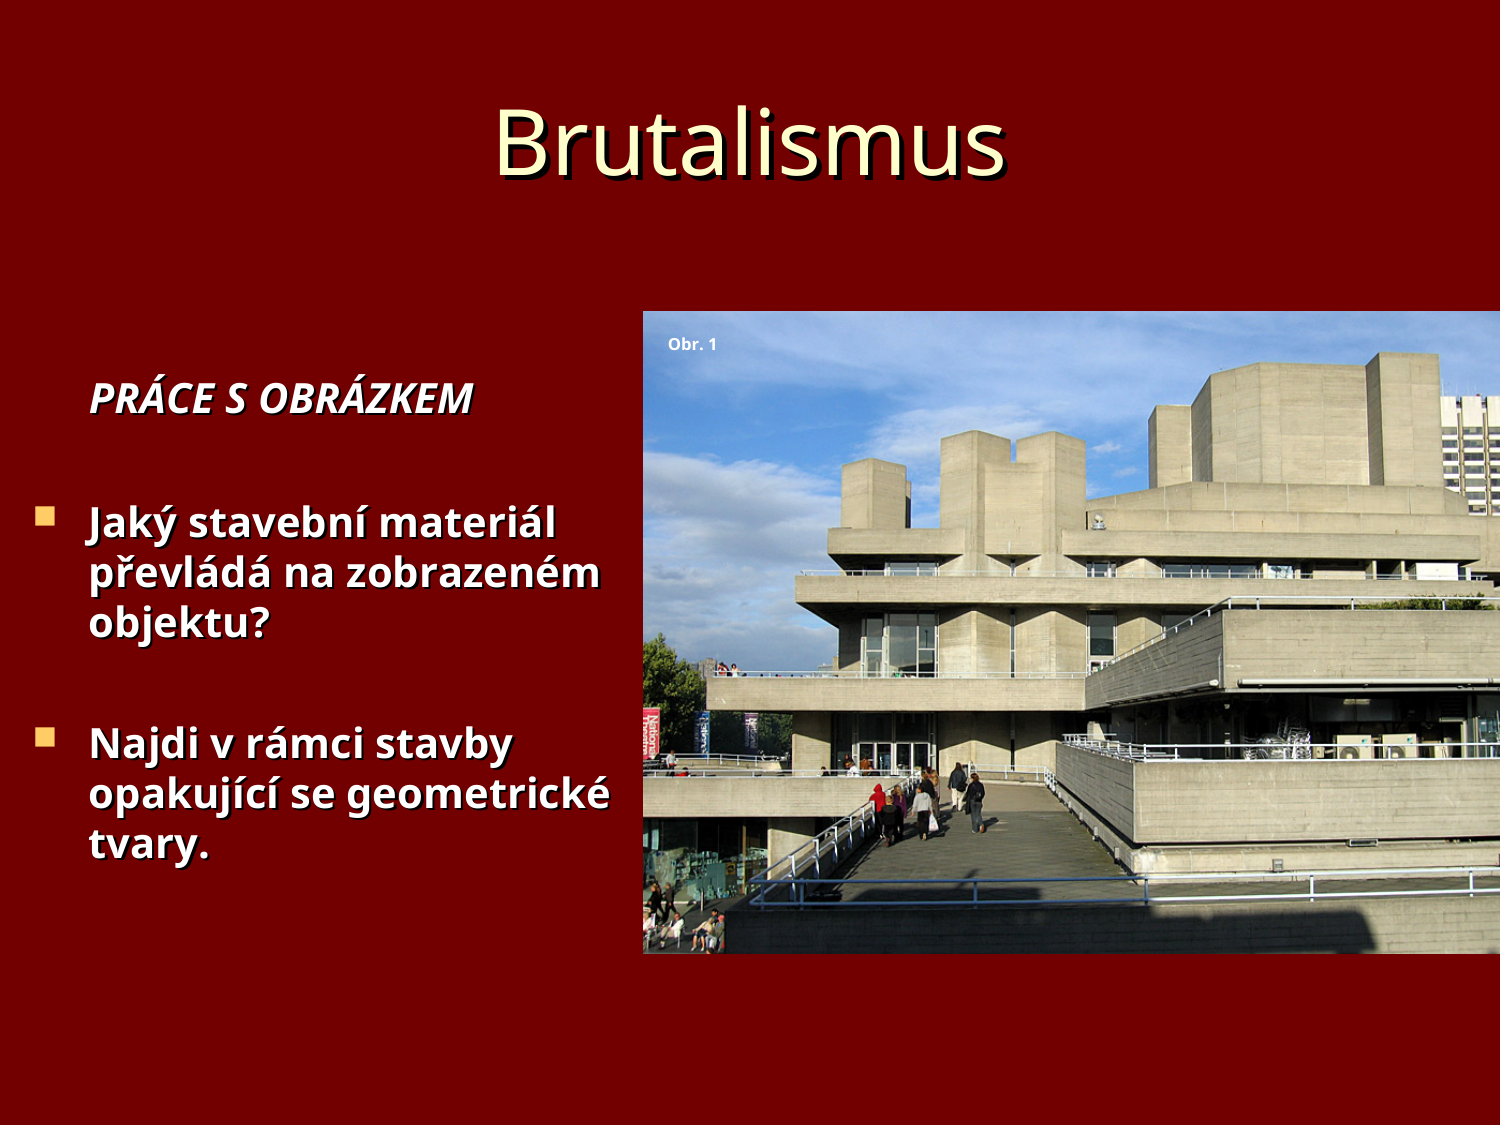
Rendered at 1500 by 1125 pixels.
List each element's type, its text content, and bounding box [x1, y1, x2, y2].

text_box Obr. 1 [653, 325, 733, 362]
title Brutalismus [75, 45, 1426, 233]
text_box [643, 311, 1500, 954]
list PRÁCE S OBRÁZKEM Jaký stavební materiál převládá na zobrazeném objektu? Najdi v rámci stavby opakující se geometrické tvary. [17, 267, 644, 882]
